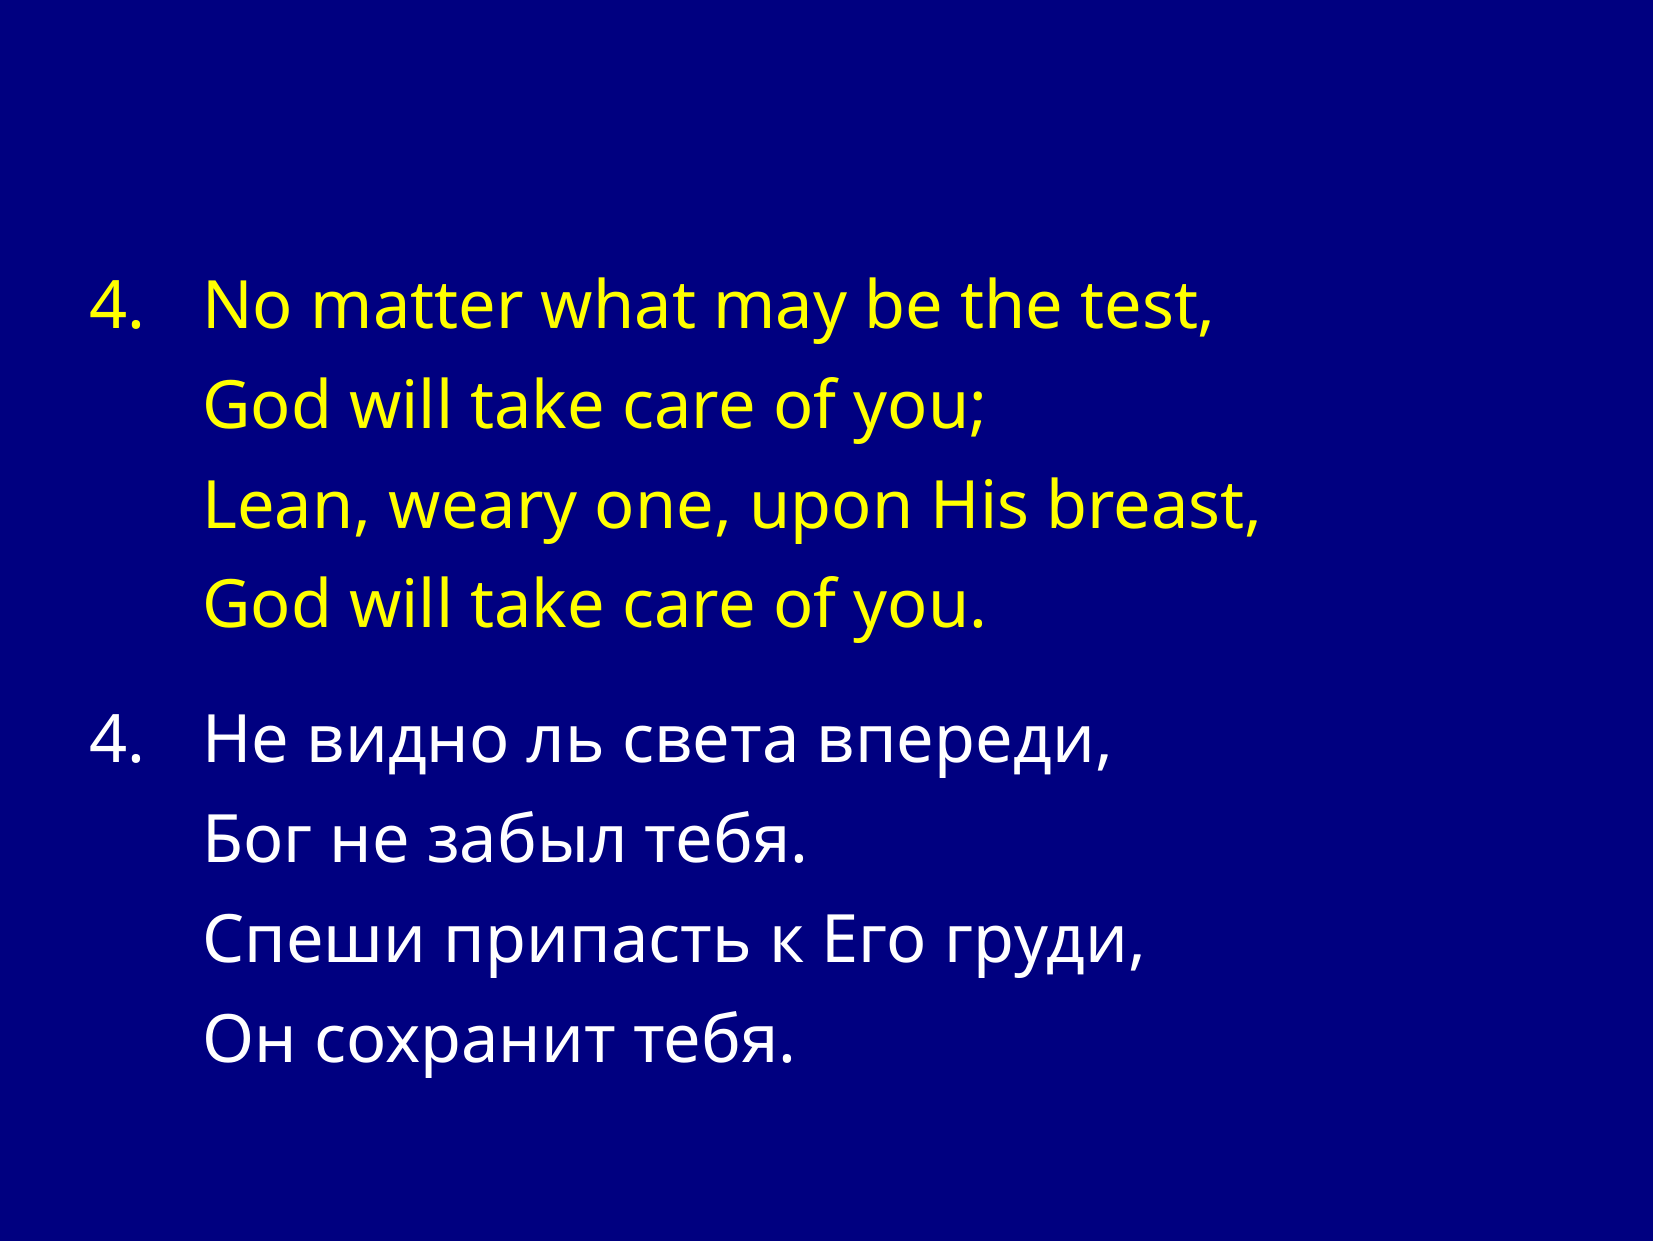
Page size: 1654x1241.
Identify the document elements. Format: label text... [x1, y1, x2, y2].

text_box 4. Не видно ль света впереди, Бог не забыл тебя. Спеши припасть к Его груди, Он сохранит тебя. [75, 675, 1576, 1163]
text_box 4. No matter what may be the test, God will take care of you; Lean, weary one, upon His breast, God will take care of you. [75, 150, 1576, 638]
